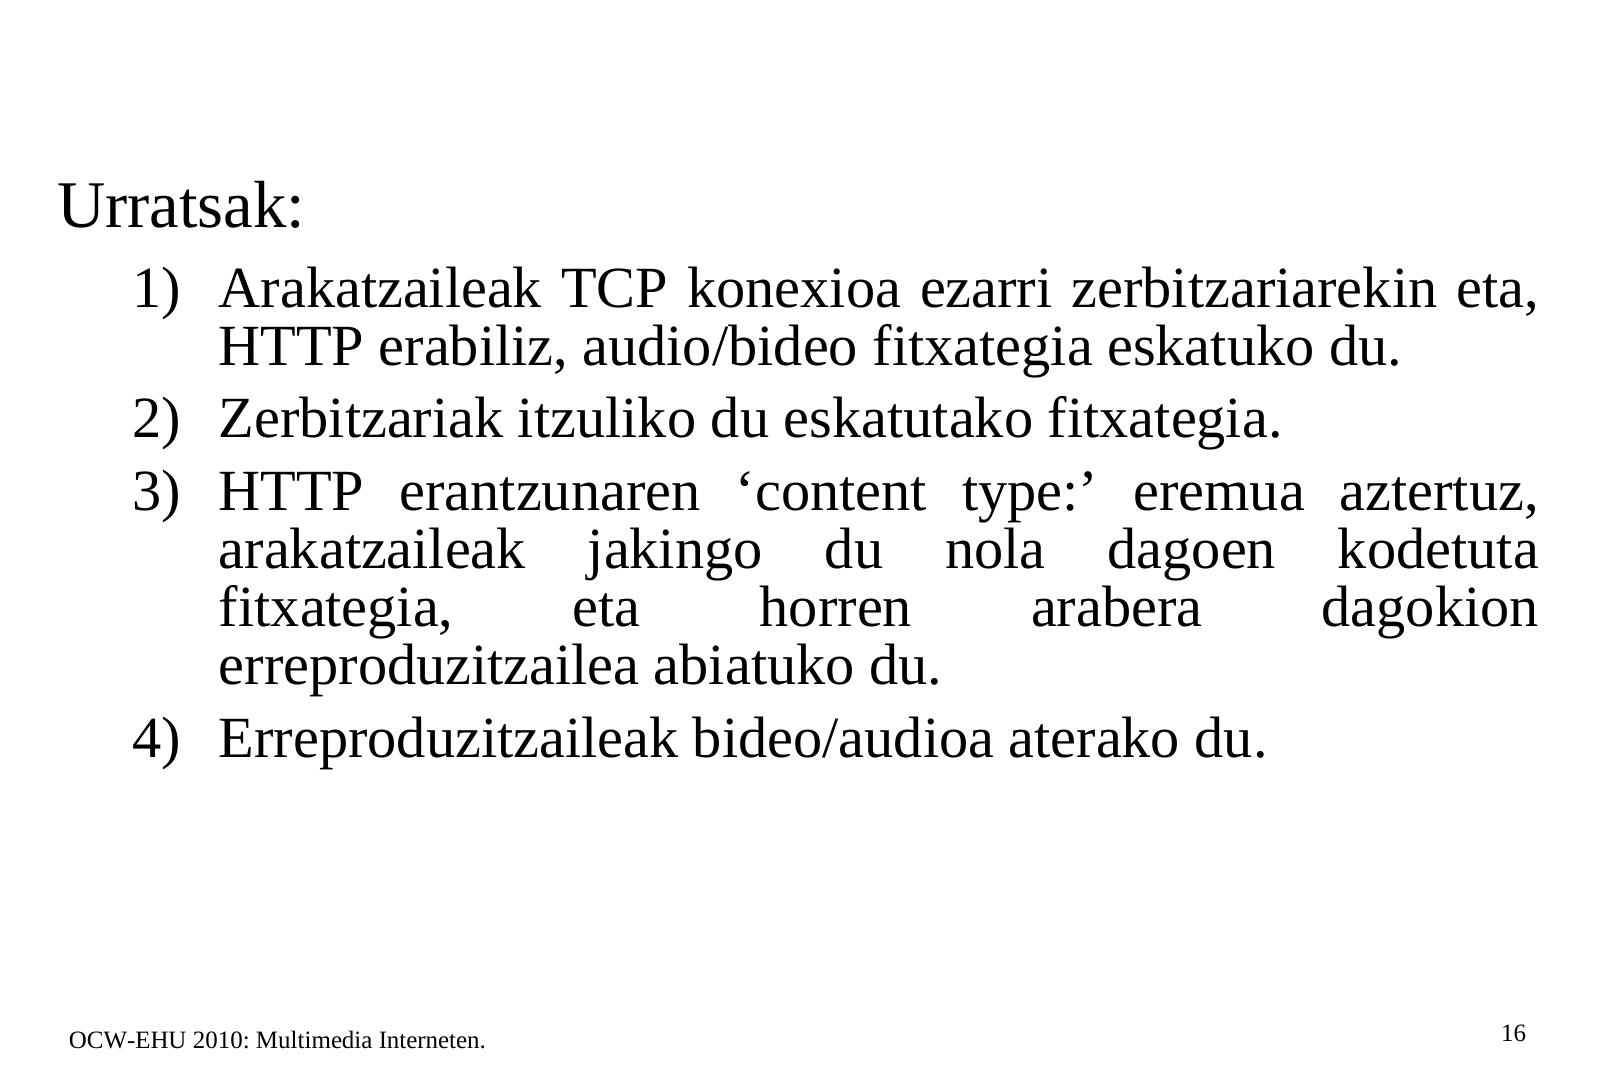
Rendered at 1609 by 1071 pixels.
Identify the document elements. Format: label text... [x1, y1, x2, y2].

list Urratsak: Arakatzaileak TCP konexioa ezarri zerbitzariarekin eta, HTTP erabiliz, audio/bideo fitxategia eskatuko du. Zerbitzariak itzuliko du eskatutako fitxategia. HTTP erantzunaren ‘content type:’ eremua aztertuz, arakatzaileak jakingo du nola dagoen kodetuta fitxategia, eta horren arabera dagokion erreproduzitzailea abiatuko du. Erreproduzitzaileak bideo/audioa aterako du. [41, 160, 1555, 999]
